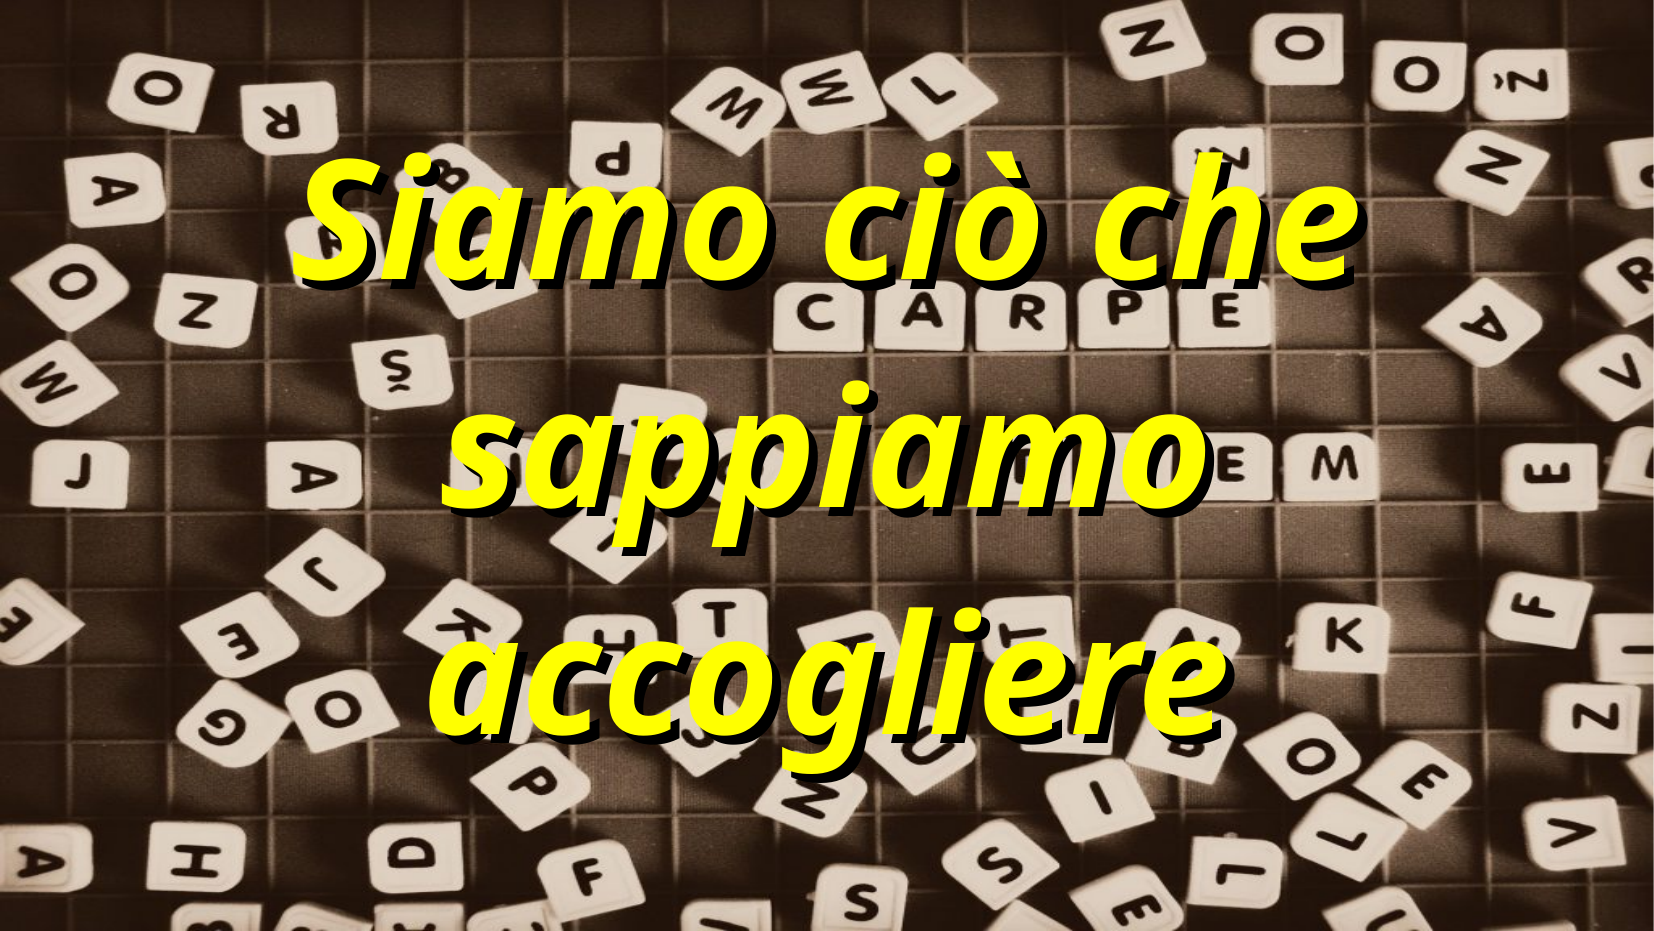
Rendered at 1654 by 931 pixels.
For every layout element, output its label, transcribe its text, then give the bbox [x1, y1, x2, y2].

text_box Siamo ciò che sappiamo accogliere [0, 94, 1654, 931]
picture [0, 0, 1654, 94]
